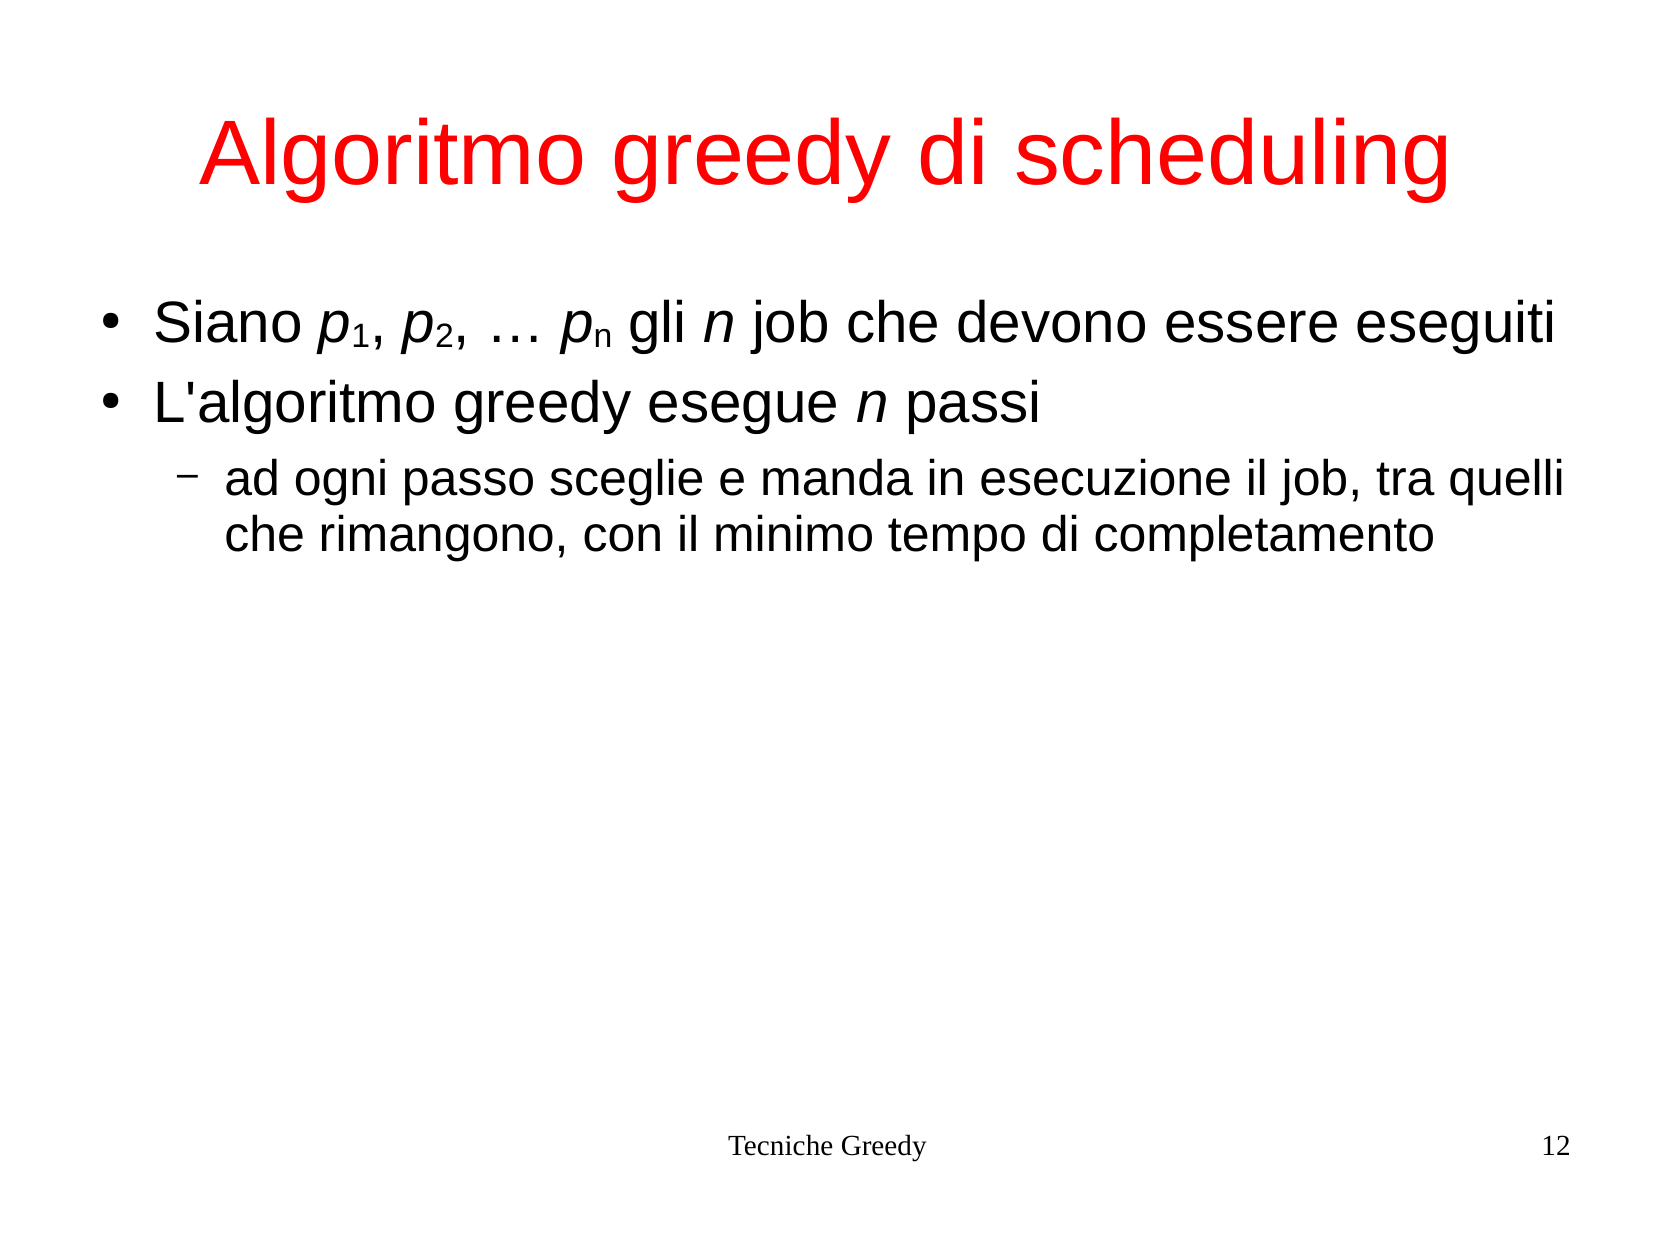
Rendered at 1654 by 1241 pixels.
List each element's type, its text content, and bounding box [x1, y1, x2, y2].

title Algoritmo greedy di scheduling [82, 49, 1571, 257]
list Siano p1, p2, … pn gli n job che devono essere eseguiti L'algoritmo greedy esegue n passi ad ogni passo sceglie e manda in esecuzione il job, tra quelli che rimangono, con il minimo tempo di completamento [82, 290, 1571, 1109]
